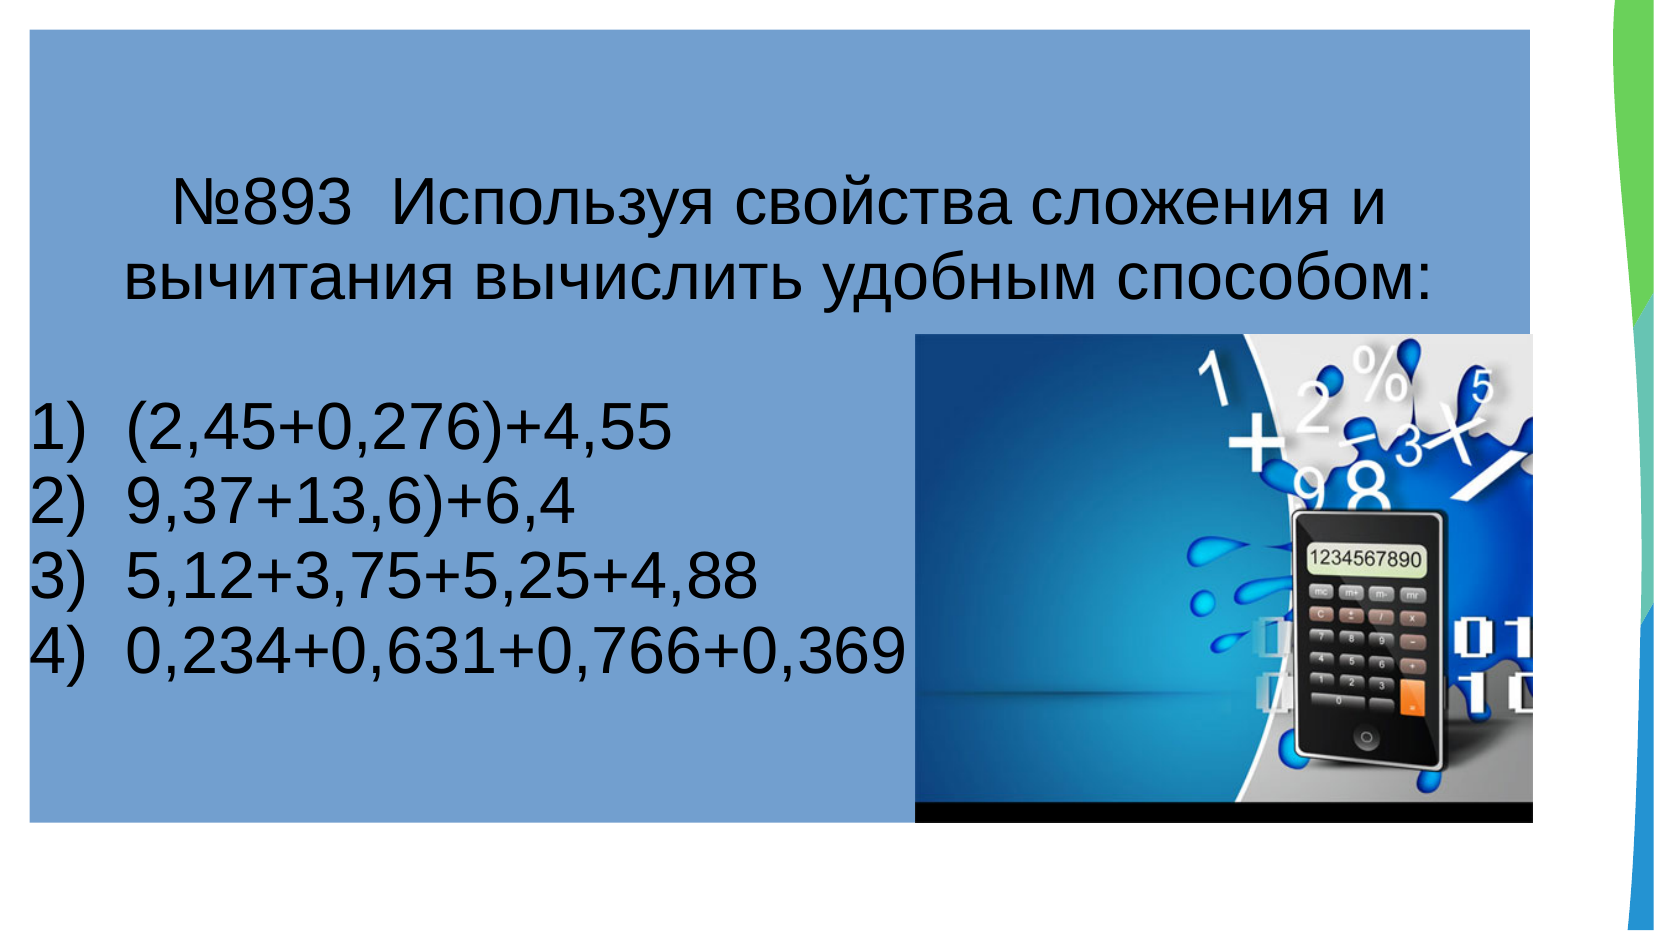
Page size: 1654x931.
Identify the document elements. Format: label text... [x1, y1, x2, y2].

subtitle №893 Используя свойства сложения и вычитания вычислить удобным способом: 1) (2,45+0,276)+4,55 2) 9,37+13,6)+6,4 3) 5,12+3,75+5,25+4,88 4) 0,234+0,631+0,766+0,369 [29, 29, 1530, 823]
picture [915, 334, 1533, 823]
